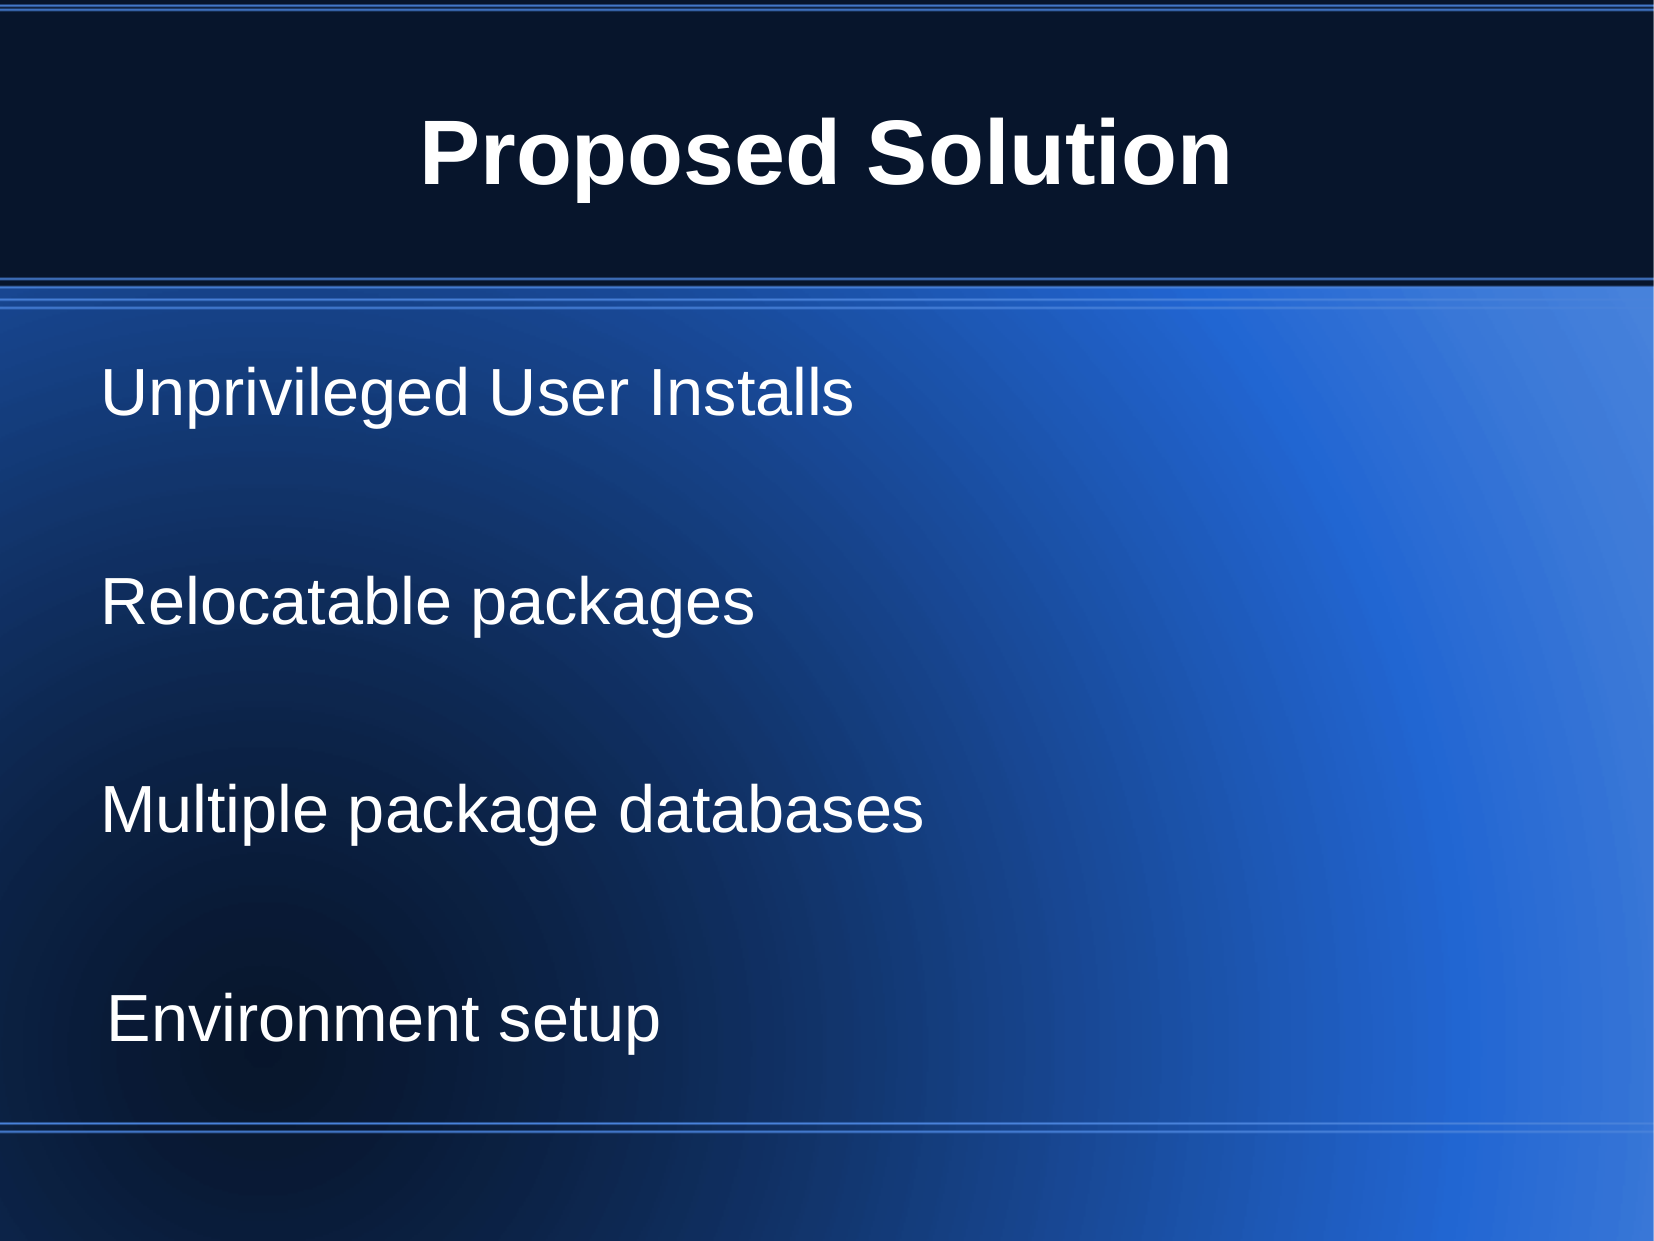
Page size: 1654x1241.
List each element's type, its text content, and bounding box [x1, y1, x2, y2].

title Proposed Solution [82, 56, 1571, 250]
picture [0, 0, 1654, 1241]
list Unprivileged User Installs Relocatable packages Multiple package databases Environment setup [82, 355, 1571, 1093]
